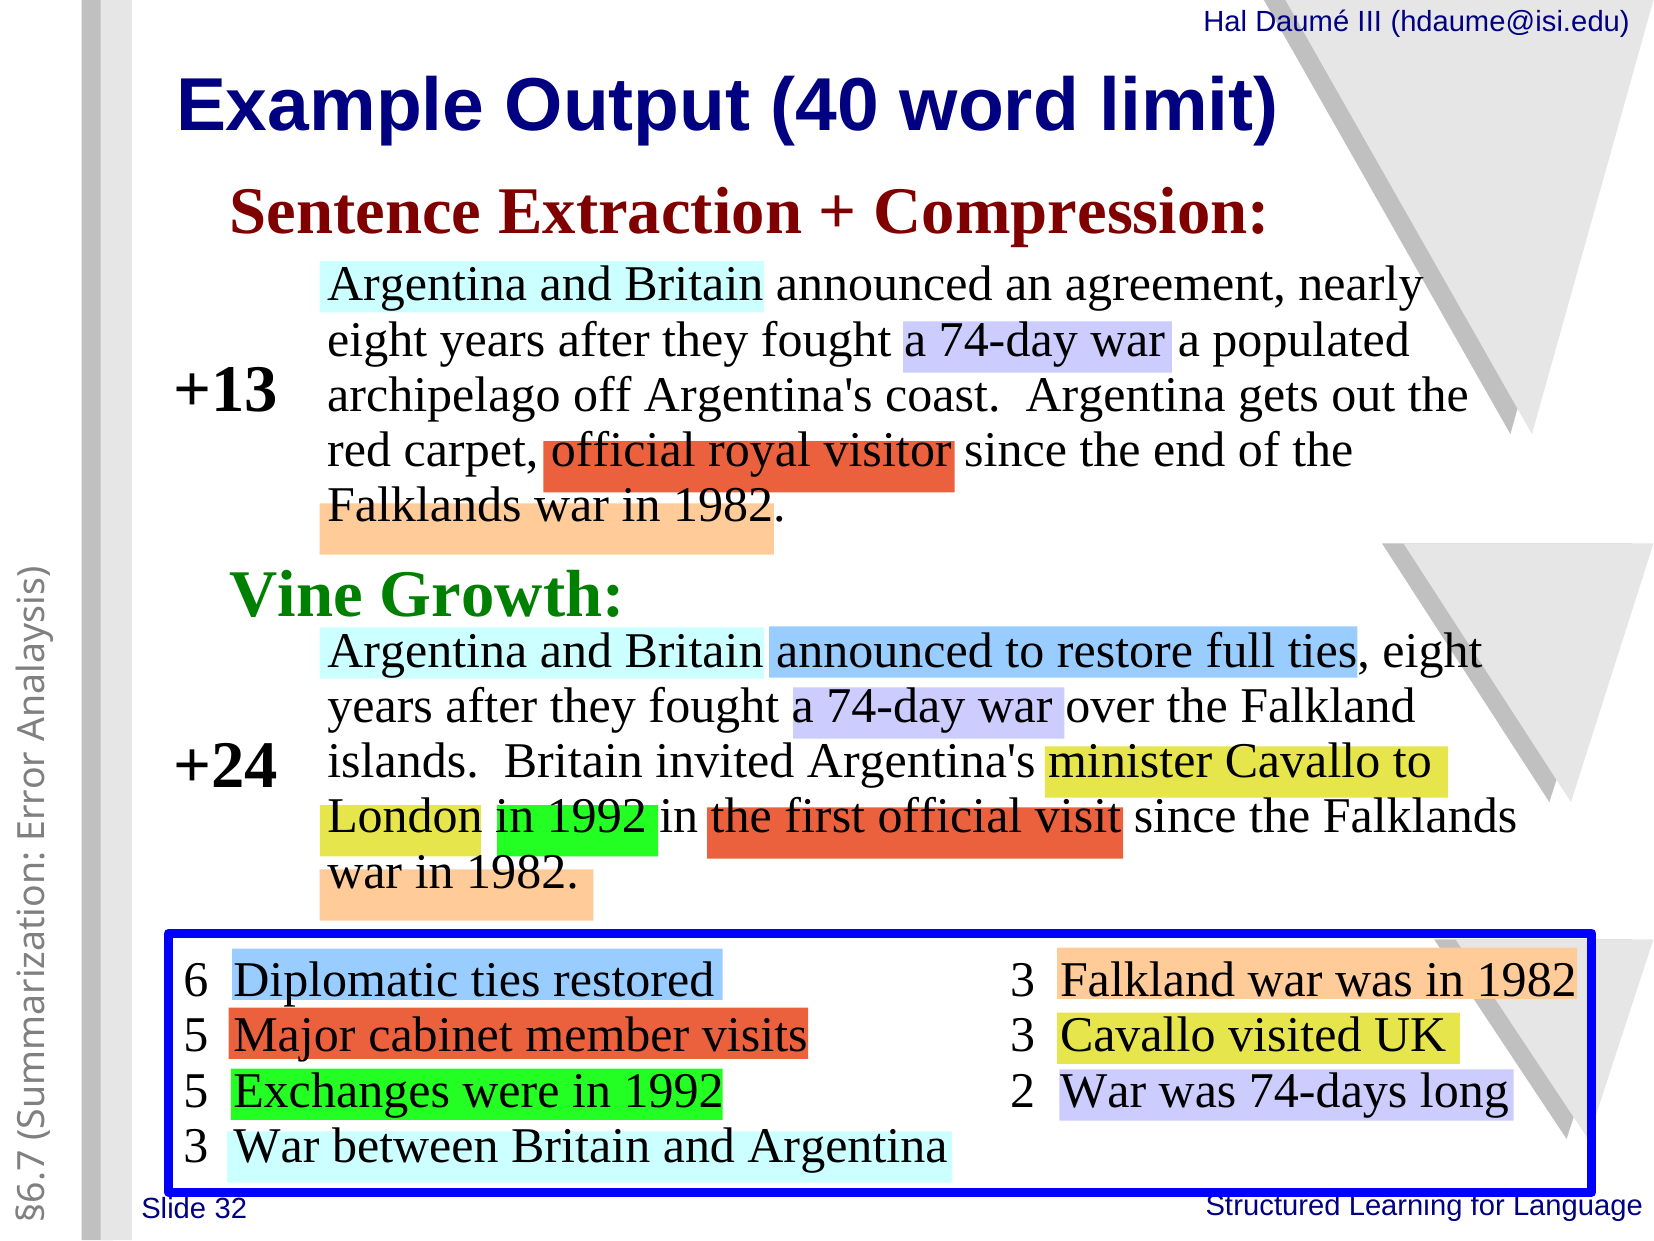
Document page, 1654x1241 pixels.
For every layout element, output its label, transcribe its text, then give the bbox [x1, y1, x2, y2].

text_box +13 [173, 351, 279, 439]
text_box Argentina and Britain announced to restore full ties, eight years after they fought a 74-day war over the Falkland islands. Britain invited Argentina's minister Cavallo to London in 1992 in the first official visit since the Falklands war in 1982. [327, 622, 1531, 925]
text_box [319, 805, 327, 857]
text_box 6 Diplomatic ties restored 3 Falkland war was in 1982 5 Major cabinet member visits 3 Cavallo visited UK 5 Exchanges were in 1992 2 War was 74-days long 3 War between Britain and Argentina [168, 933, 1592, 1193]
text_box Vine Growth: [229, 557, 625, 645]
text_box [319, 869, 327, 921]
text_box Sentence Extraction + Compression: [229, 173, 1272, 261]
text_box [319, 261, 327, 313]
text_box [319, 503, 327, 555]
text_box Argentina and Britain announced an agreement, nearly eight years after they fought a 74-day war a populated archipelago off Argentina's coast. Argentina gets out the red carpet, official royal visitor since the end of the Falklands war in 1982. [327, 256, 1531, 559]
text_box [319, 645, 327, 679]
text_box +24 [173, 727, 279, 815]
text_box §6.7 (Summarization: Error Analaysis) [4, 589, 65, 1223]
title Example Output (40 word limit) [176, 44, 1509, 166]
